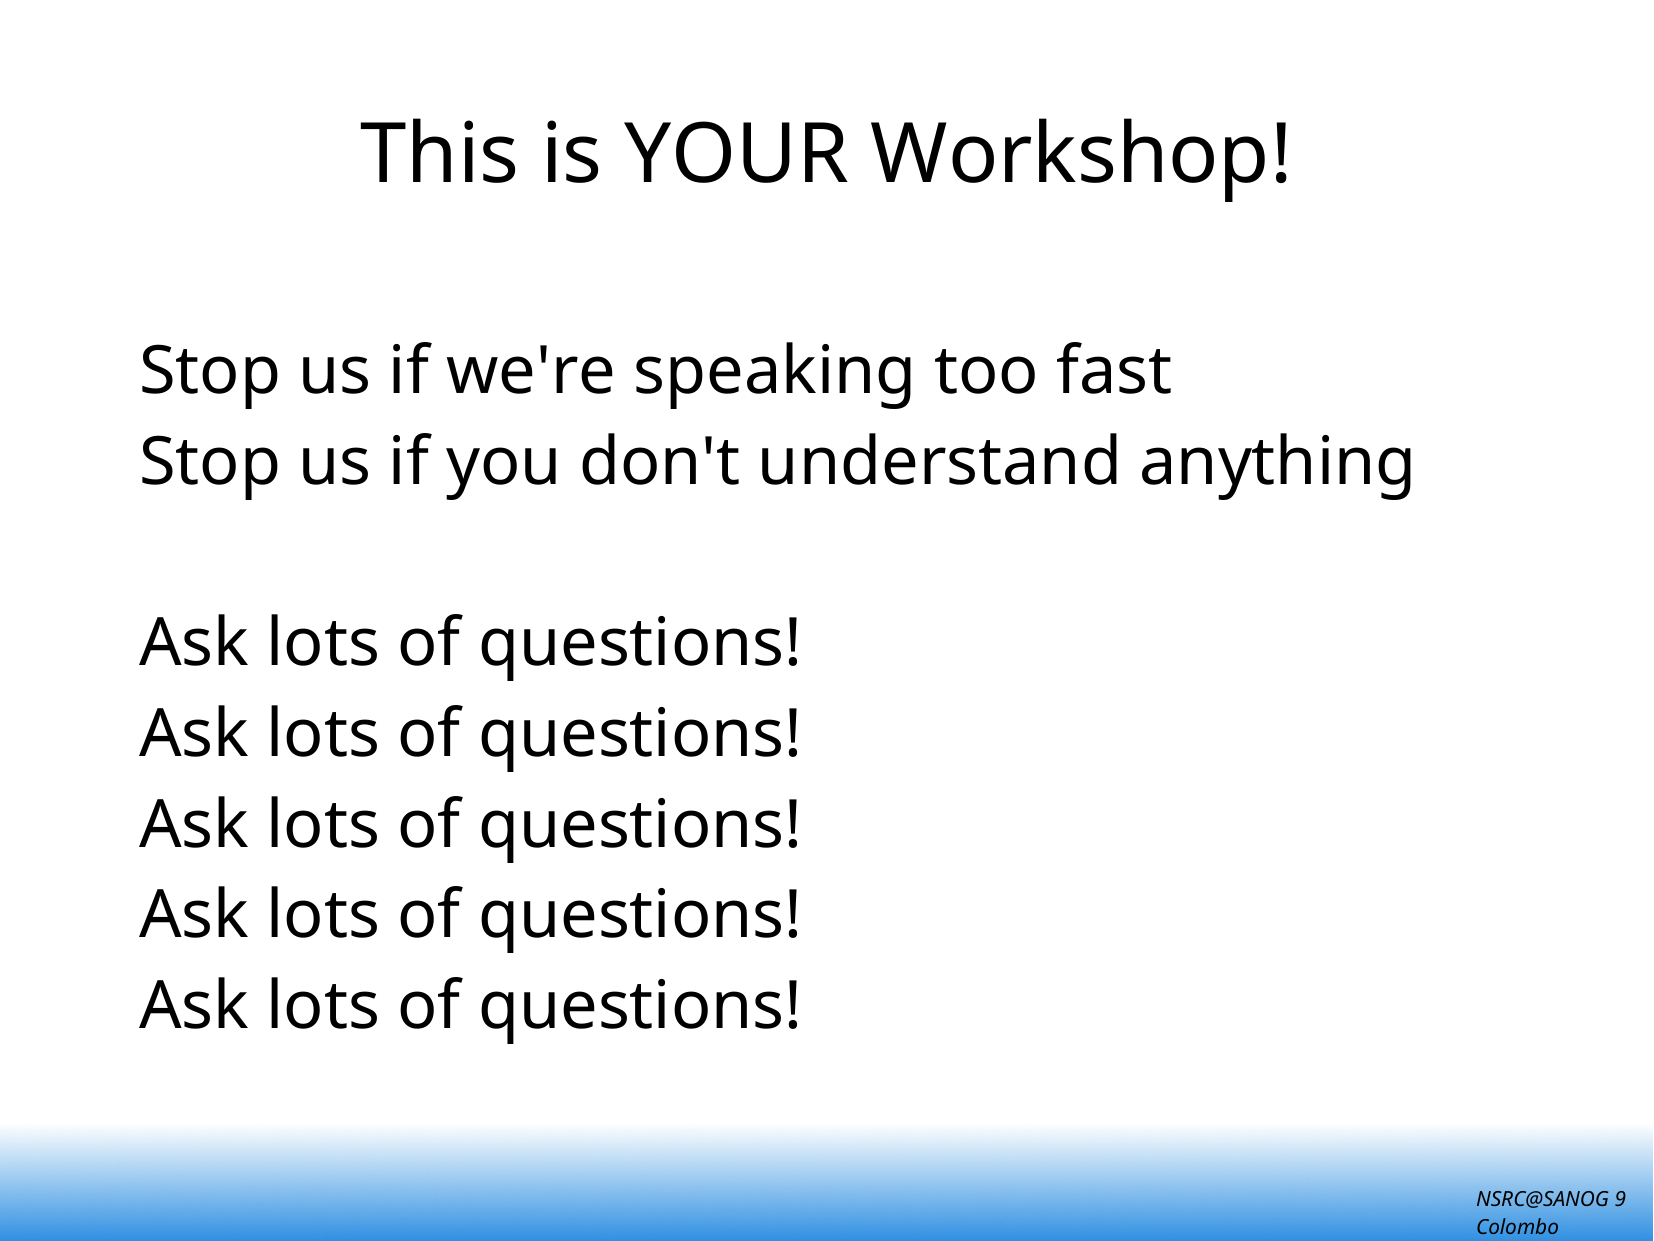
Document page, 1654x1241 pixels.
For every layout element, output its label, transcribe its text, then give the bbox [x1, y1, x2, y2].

list Stop us if we're speaking too fast Stop us if you don't understand anything Ask lots of questions! Ask lots of questions! Ask lots of questions! Ask lots of questions! Ask lots of questions! [121, 322, 1561, 1133]
title This is YOUR Workshop! [121, 46, 1534, 254]
picture [0, 1122, 1653, 1241]
